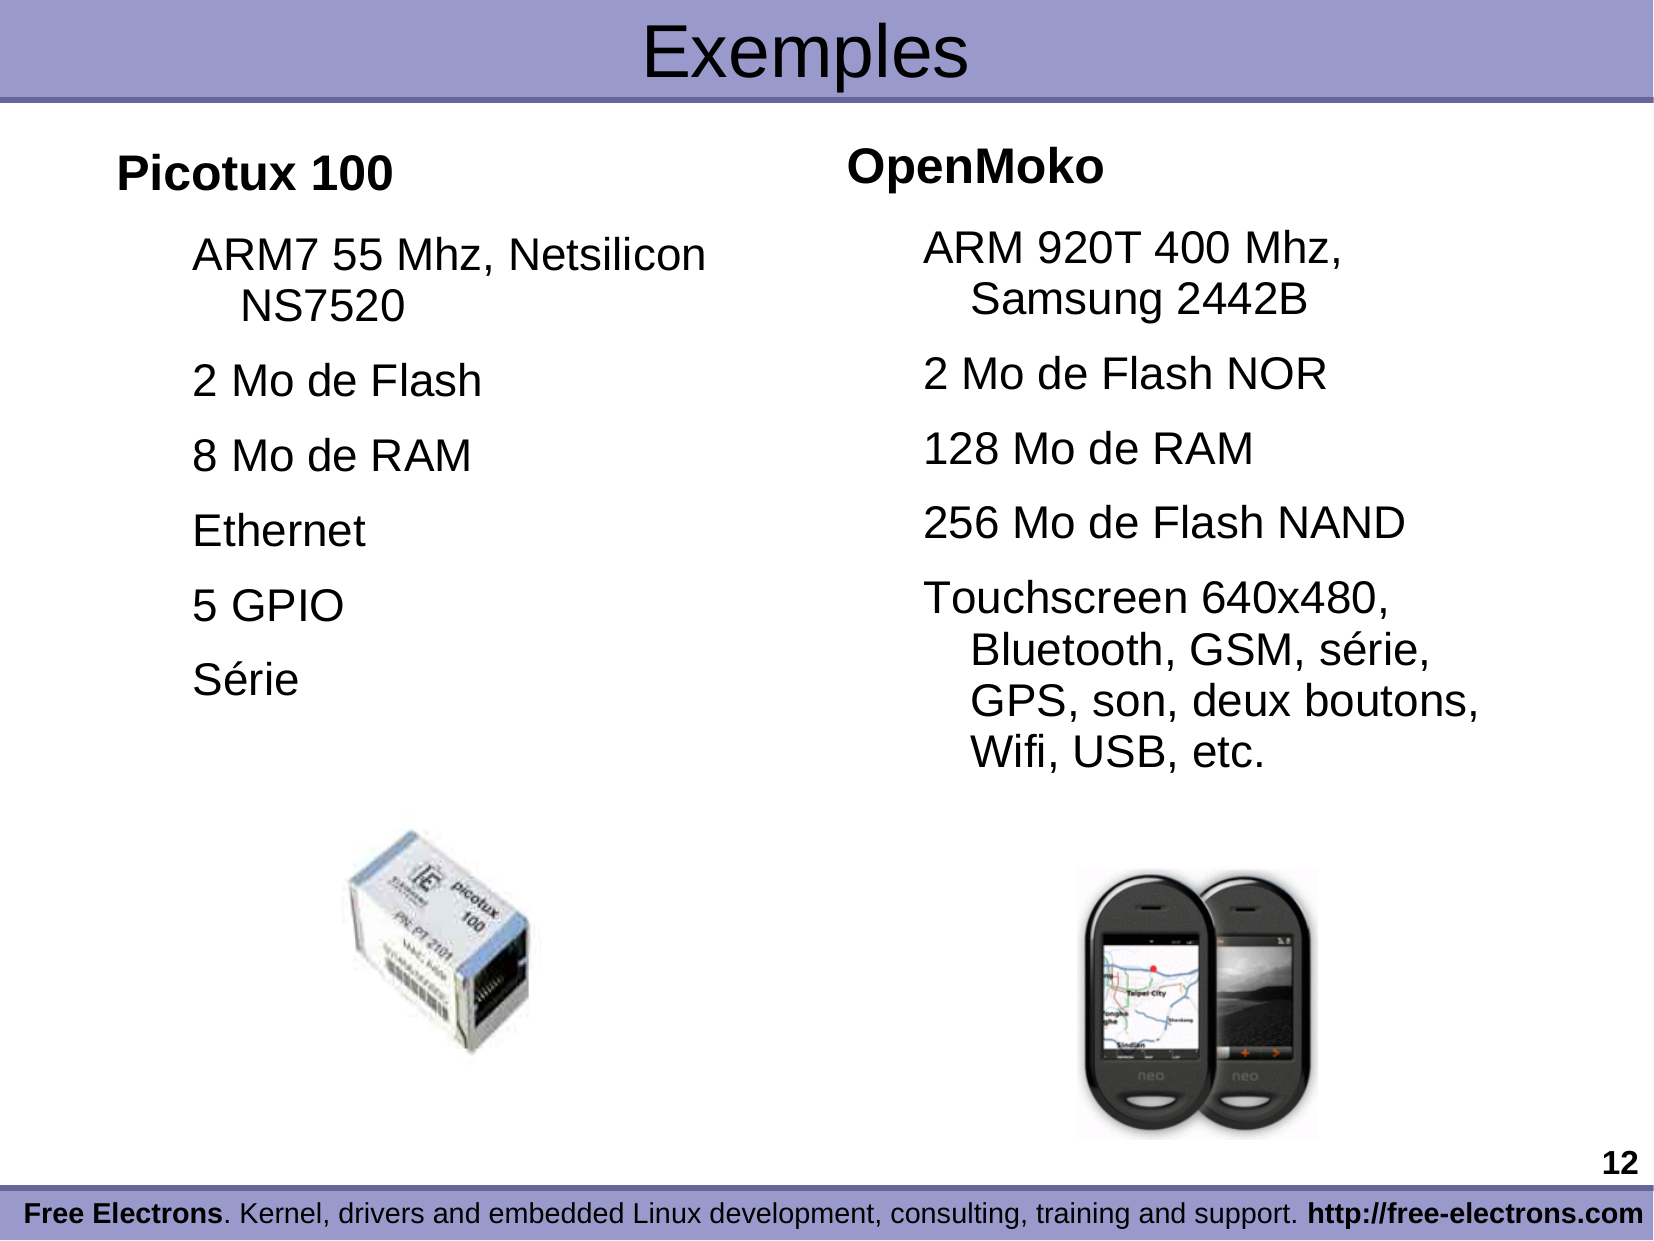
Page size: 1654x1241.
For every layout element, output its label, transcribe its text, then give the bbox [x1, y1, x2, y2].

list OpenMoko ARM 920T 400 Mhz, Samsung 2442B 2 Mo de Flash NOR 128 Mo de RAM 256 Mo de Flash NAND Touchscreen 640x480, Bluetooth, GSM, série, GPS, son, deux boutons, Wifi, USB, etc. [829, 138, 1519, 989]
picture [254, 783, 629, 1135]
picture [1077, 867, 1318, 1141]
list Picotux 100 ARM7 55 Mhz, Netsilicon NS7520 2 Mo de Flash 8 Mo de RAM Ethernet 5 GPIO Série [98, 145, 788, 996]
title Exemples [60, 4, 1551, 98]
